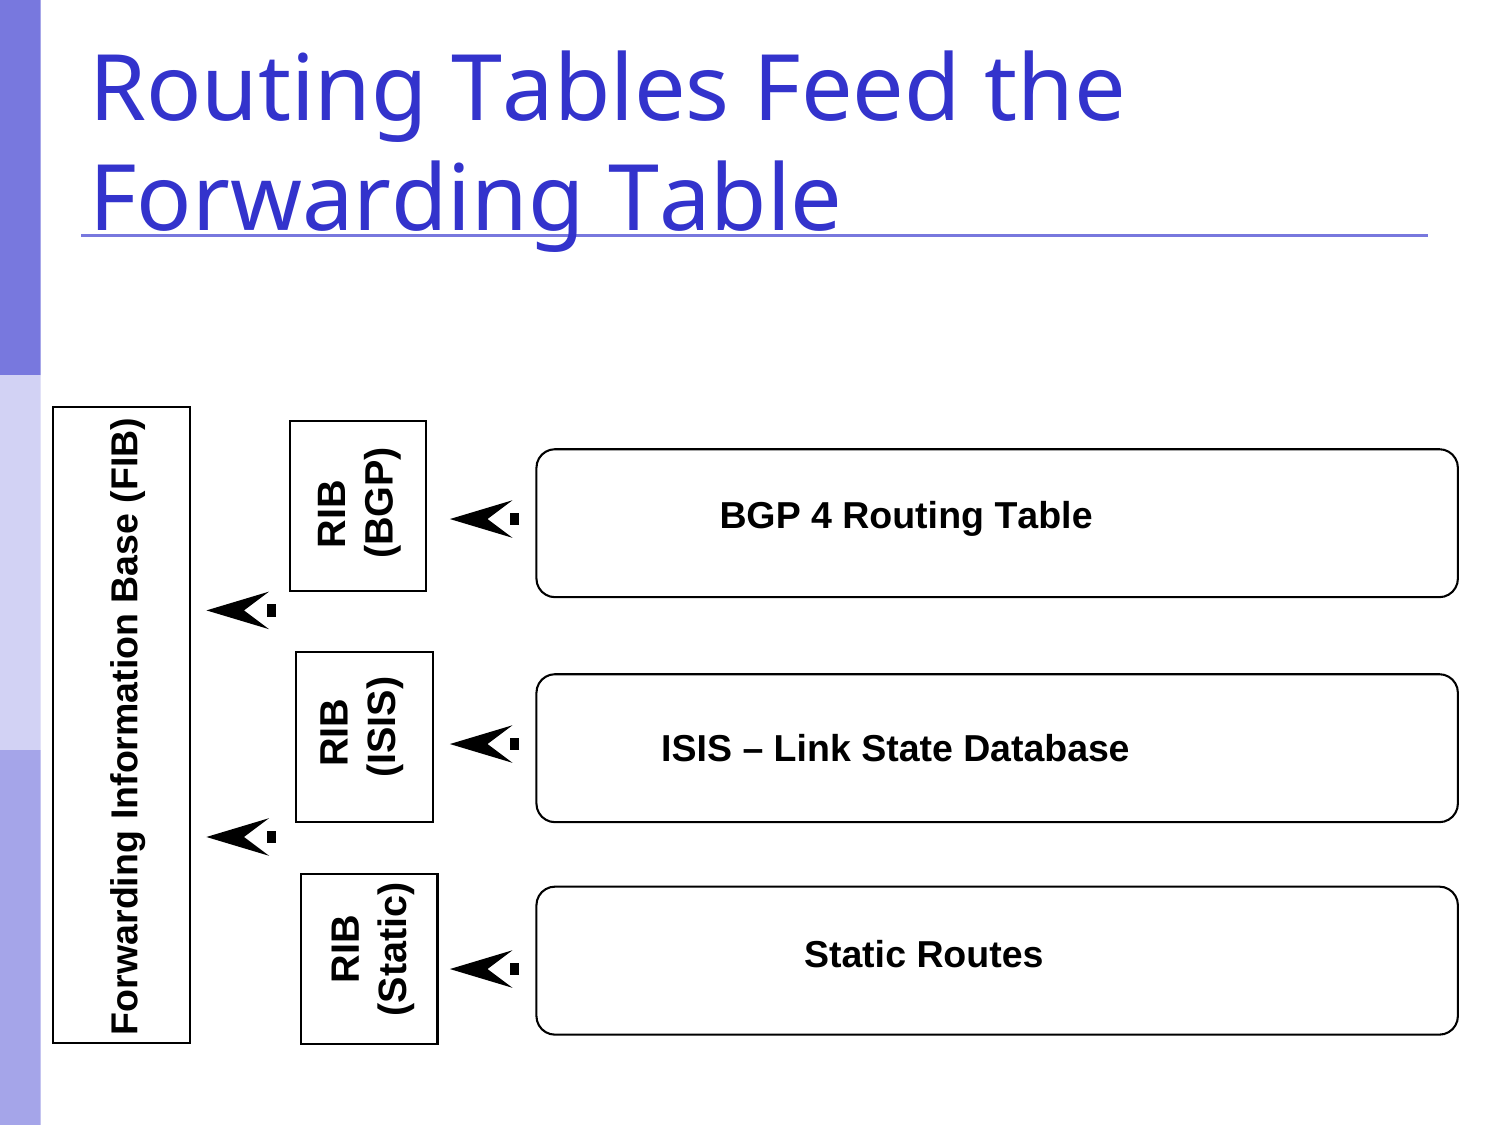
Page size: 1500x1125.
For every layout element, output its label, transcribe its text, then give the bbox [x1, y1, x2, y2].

text_box BGP 4 Routing Table [704, 483, 1109, 544]
text_box Forwarding Information Base (FIB) [92, 402, 153, 1051]
text_box ISIS – Link State Database [646, 716, 1146, 777]
text_box RIB (Static) [311, 866, 422, 1032]
text_box RIB (BGP) [298, 431, 409, 575]
title Routing Tables Feed the Forwarding Table [75, 21, 1426, 257]
text_box Static Routes [788, 922, 1059, 983]
text_box RIB (ISIS) [300, 661, 411, 793]
